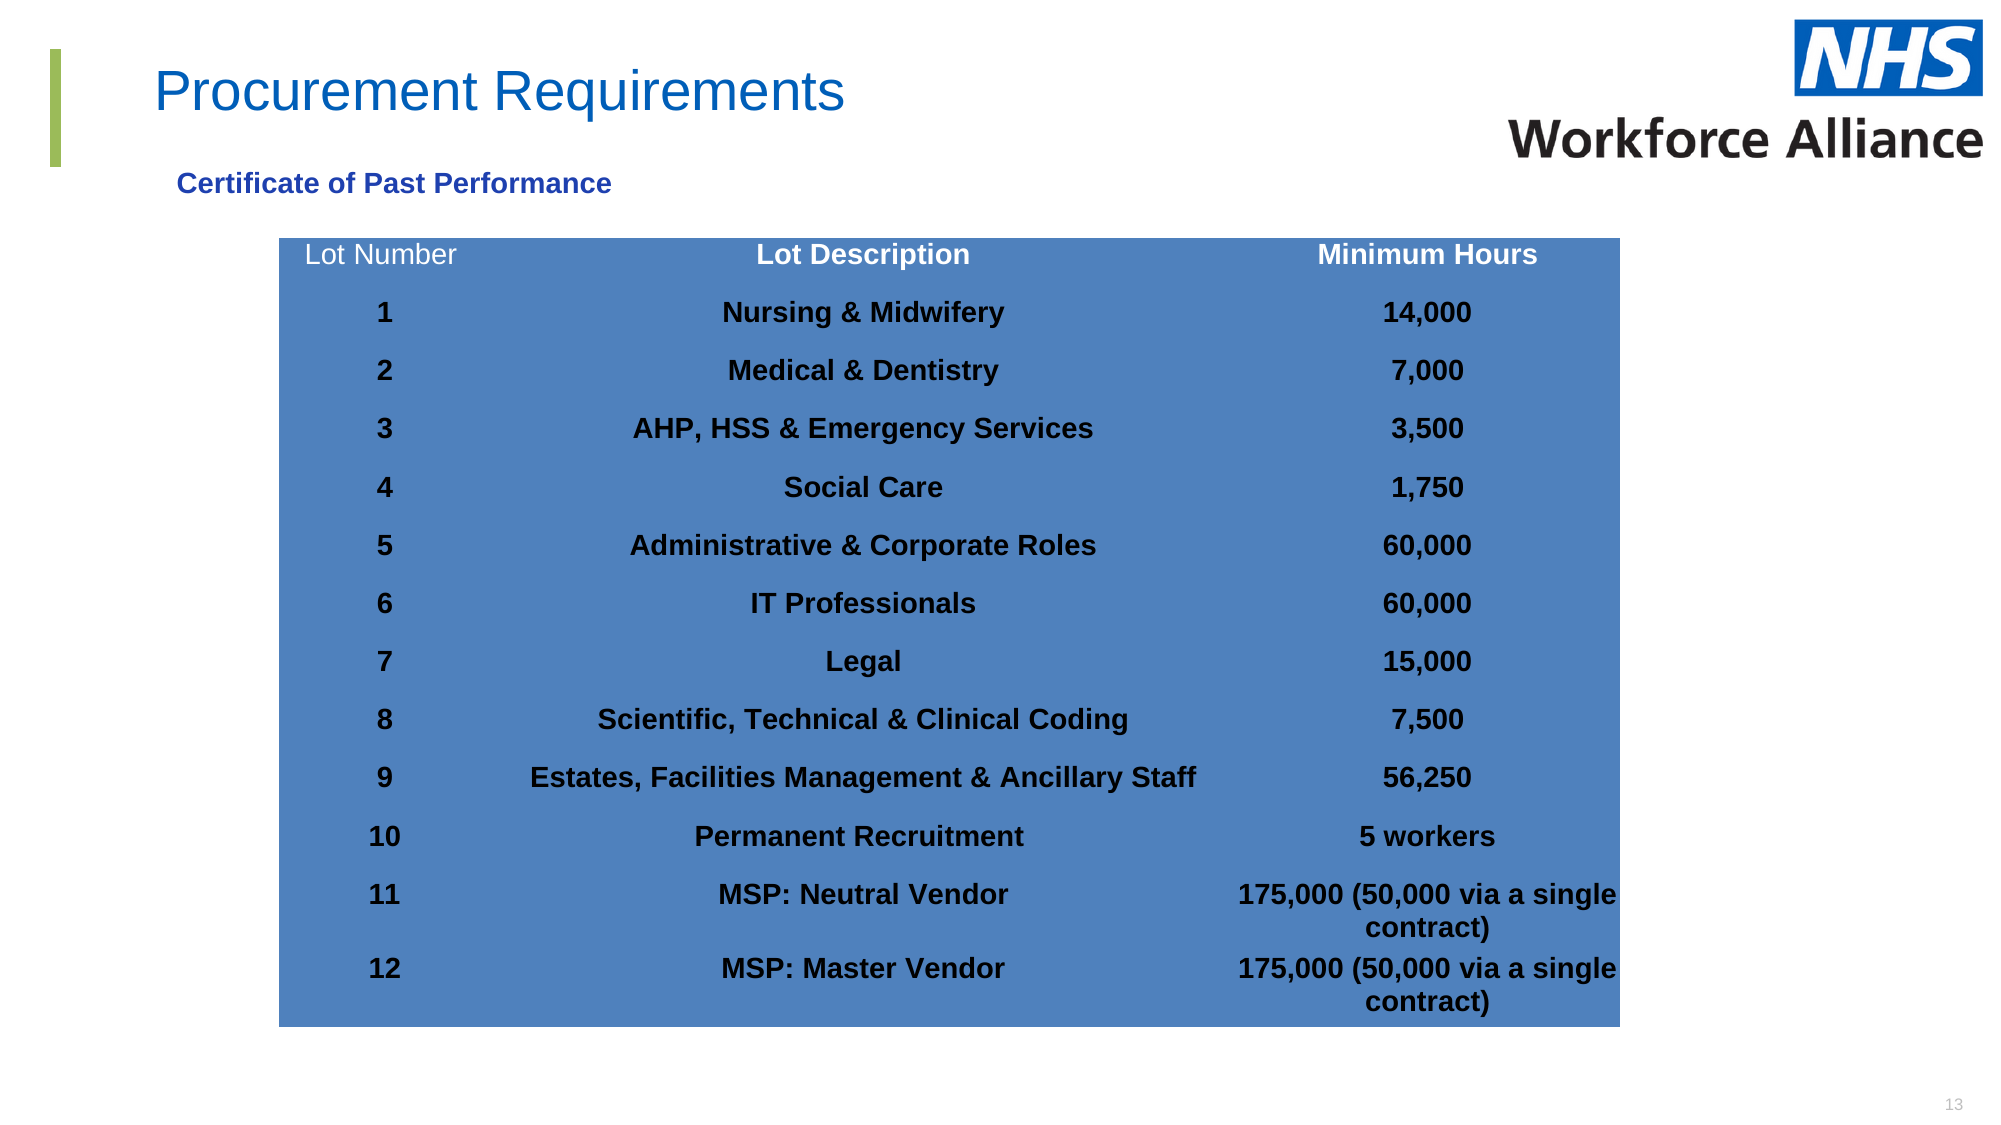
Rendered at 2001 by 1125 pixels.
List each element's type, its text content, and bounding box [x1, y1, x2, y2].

table_cell 15,000 [1236, 645, 1620, 703]
table_cell Nursing & Midwifery [491, 296, 1236, 354]
table_cell 3 [279, 412, 491, 471]
table_header Minimum Hours [1236, 238, 1620, 296]
table_cell 14,000 [1236, 296, 1620, 354]
table_cell 1 [279, 296, 491, 354]
table_cell 1,750 [1236, 471, 1620, 529]
table_cell 5 workers [1236, 820, 1620, 878]
list Procurement Requirements [77, 48, 1950, 128]
table_cell 175,000 (50,000 via a single contract) [1236, 878, 1620, 952]
table_cell 60,000 [1236, 587, 1620, 645]
table_cell Estates, Facilities Management & Ancillary Staff [491, 761, 1236, 820]
table_cell 10 [279, 820, 491, 878]
table_cell IT Professionals [491, 587, 1236, 645]
text_box [1507, 18, 1984, 158]
table_cell Social Care [491, 471, 1236, 529]
table_cell 7,000 [1236, 354, 1620, 412]
table_cell AHP, HSS & Emergency Services [491, 412, 1236, 471]
table_header Lot Number [279, 238, 491, 296]
table_cell 5 [279, 529, 491, 587]
table_cell Scientific, Technical & Clinical Coding [491, 703, 1236, 761]
table_cell 6 [279, 587, 491, 645]
table_cell 4 [279, 471, 491, 529]
table_cell 2 [279, 354, 491, 412]
table_cell 8 [279, 703, 491, 761]
table_cell MSP: Neutral Vendor [491, 878, 1236, 952]
table_cell 7,500 [1236, 703, 1620, 761]
table_cell 3,500 [1236, 412, 1620, 471]
table_cell Administrative & Corporate Roles [491, 529, 1236, 587]
table_cell 7 [279, 645, 491, 703]
table_cell 56,250 [1236, 761, 1620, 820]
table_cell Medical & Dentistry [491, 354, 1236, 412]
table_cell 11 [279, 878, 491, 952]
table_cell Legal [491, 645, 1236, 703]
table_header Lot Description [491, 238, 1236, 296]
table_cell 175,000 (50,000 via a single contract) [1236, 952, 1620, 1027]
table_cell 12 [279, 952, 491, 1027]
table_cell Permanent Recruitment [491, 820, 1236, 878]
table_cell MSP: Master Vendor [491, 952, 1236, 1027]
text_box Certificate of Past Performance [161, 157, 1297, 208]
table_cell 60,000 [1236, 529, 1620, 587]
table_cell 9 [279, 761, 491, 820]
